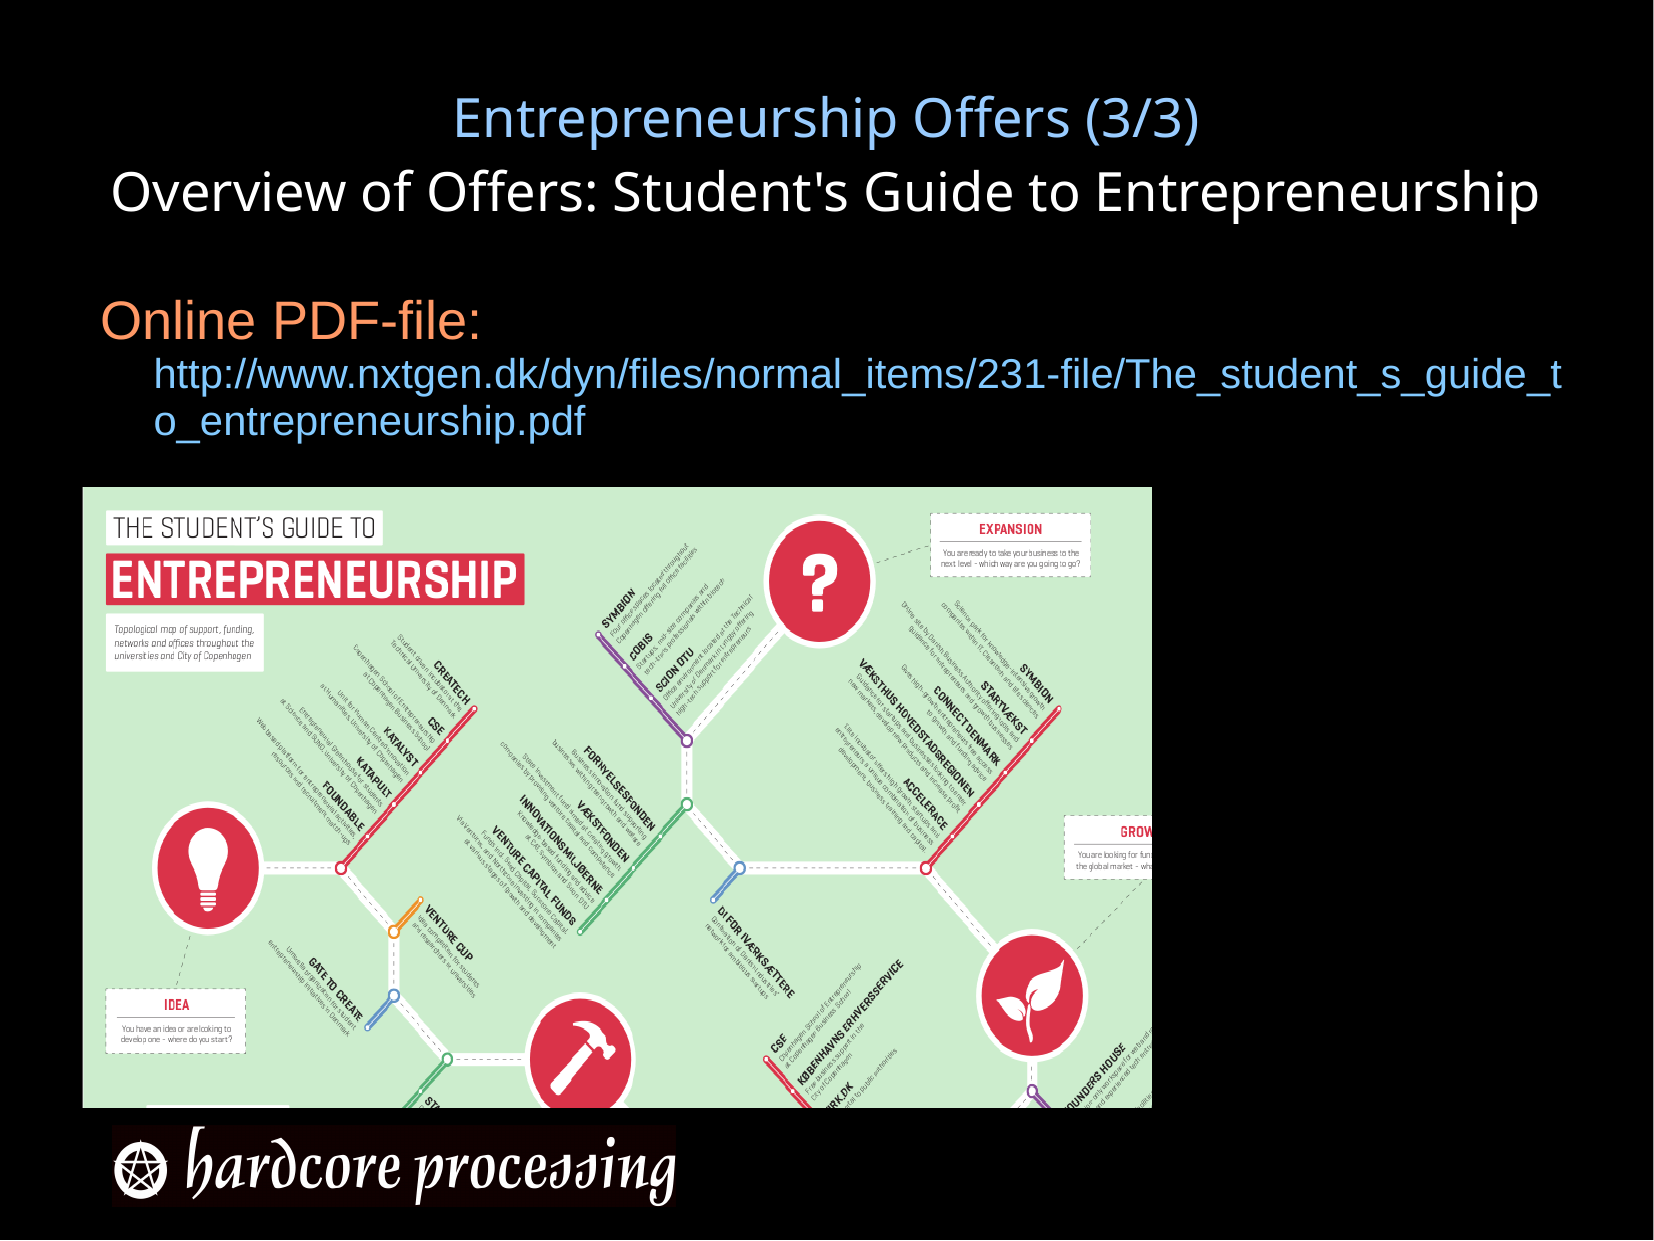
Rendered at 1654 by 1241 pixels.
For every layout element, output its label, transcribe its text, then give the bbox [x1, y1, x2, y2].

picture [112, 1125, 676, 1207]
title Entrepreneurship Offers (3/3) Overview of Offers: Student's Guide to Entrepreneurship [82, 49, 1571, 257]
chart [82, 487, 1501, 1109]
list Online PDF-file: http://www.nxtgen.dk/dyn/files/normal_items/231-file/The_student_s_guide_to_entrepreneurship.pdf [82, 290, 1571, 462]
